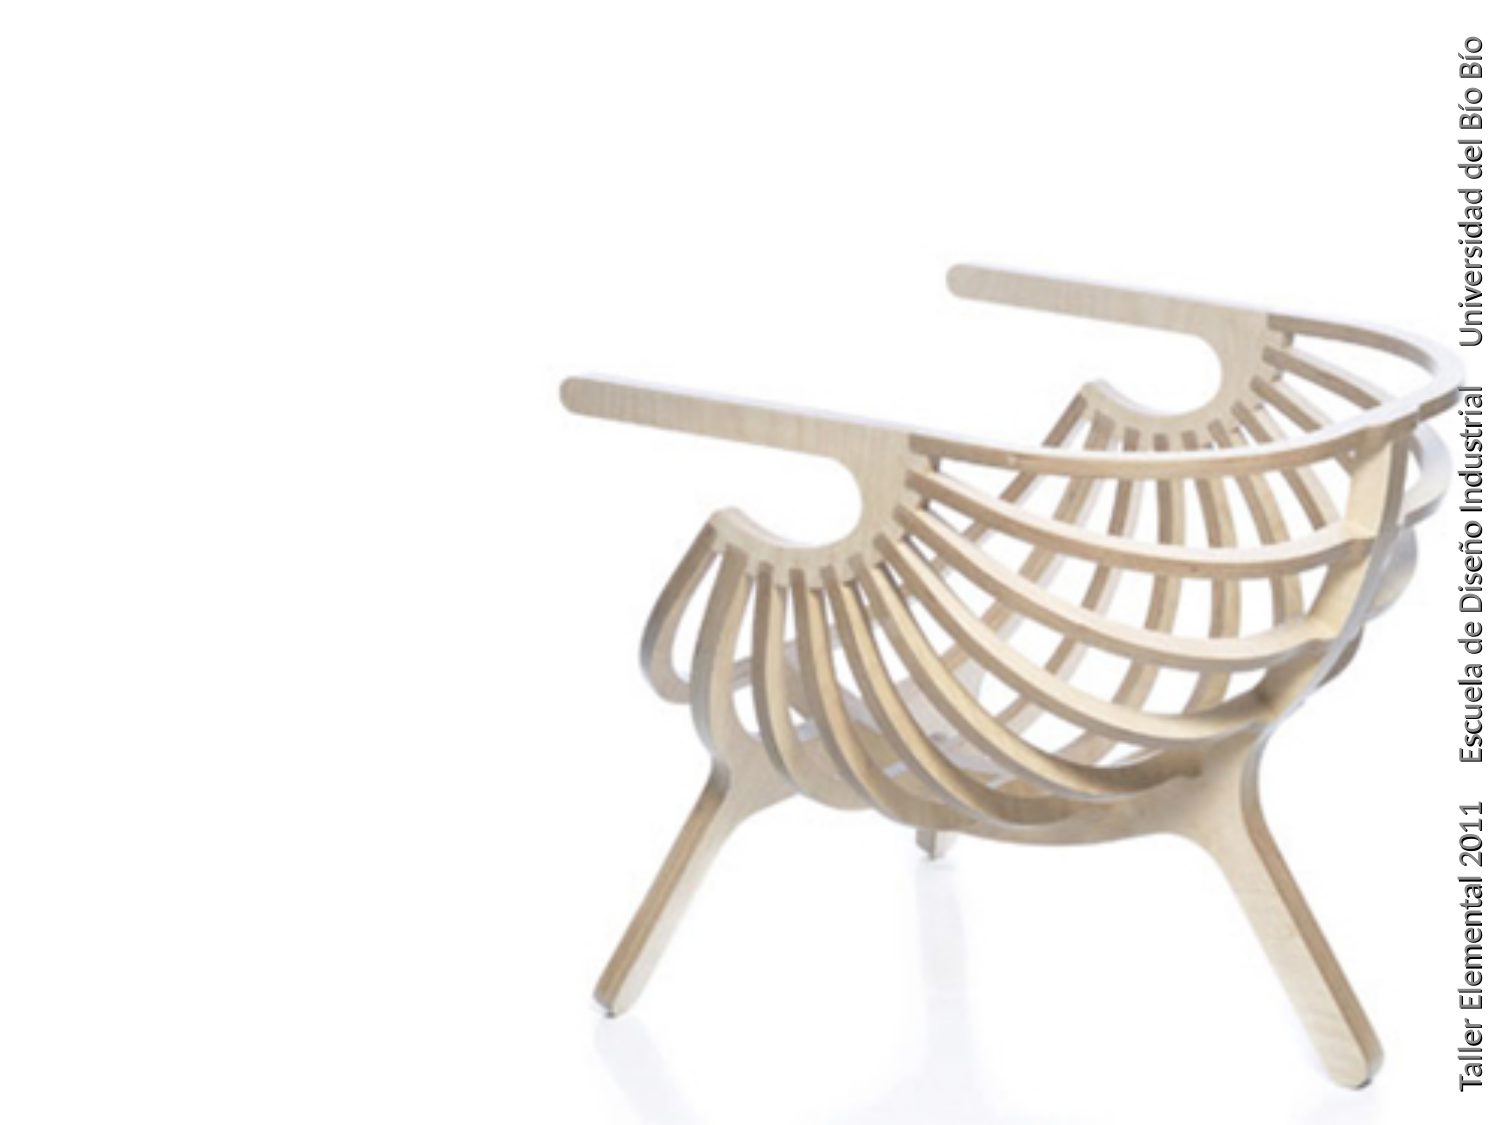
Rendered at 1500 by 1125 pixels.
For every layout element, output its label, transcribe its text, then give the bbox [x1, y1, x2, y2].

text_box Taller Elemental 2011 Escuela de Diseño Industrial Universidad del Bío Bío [1435, 0, 1500, 1106]
picture [277, 220, 1500, 1125]
